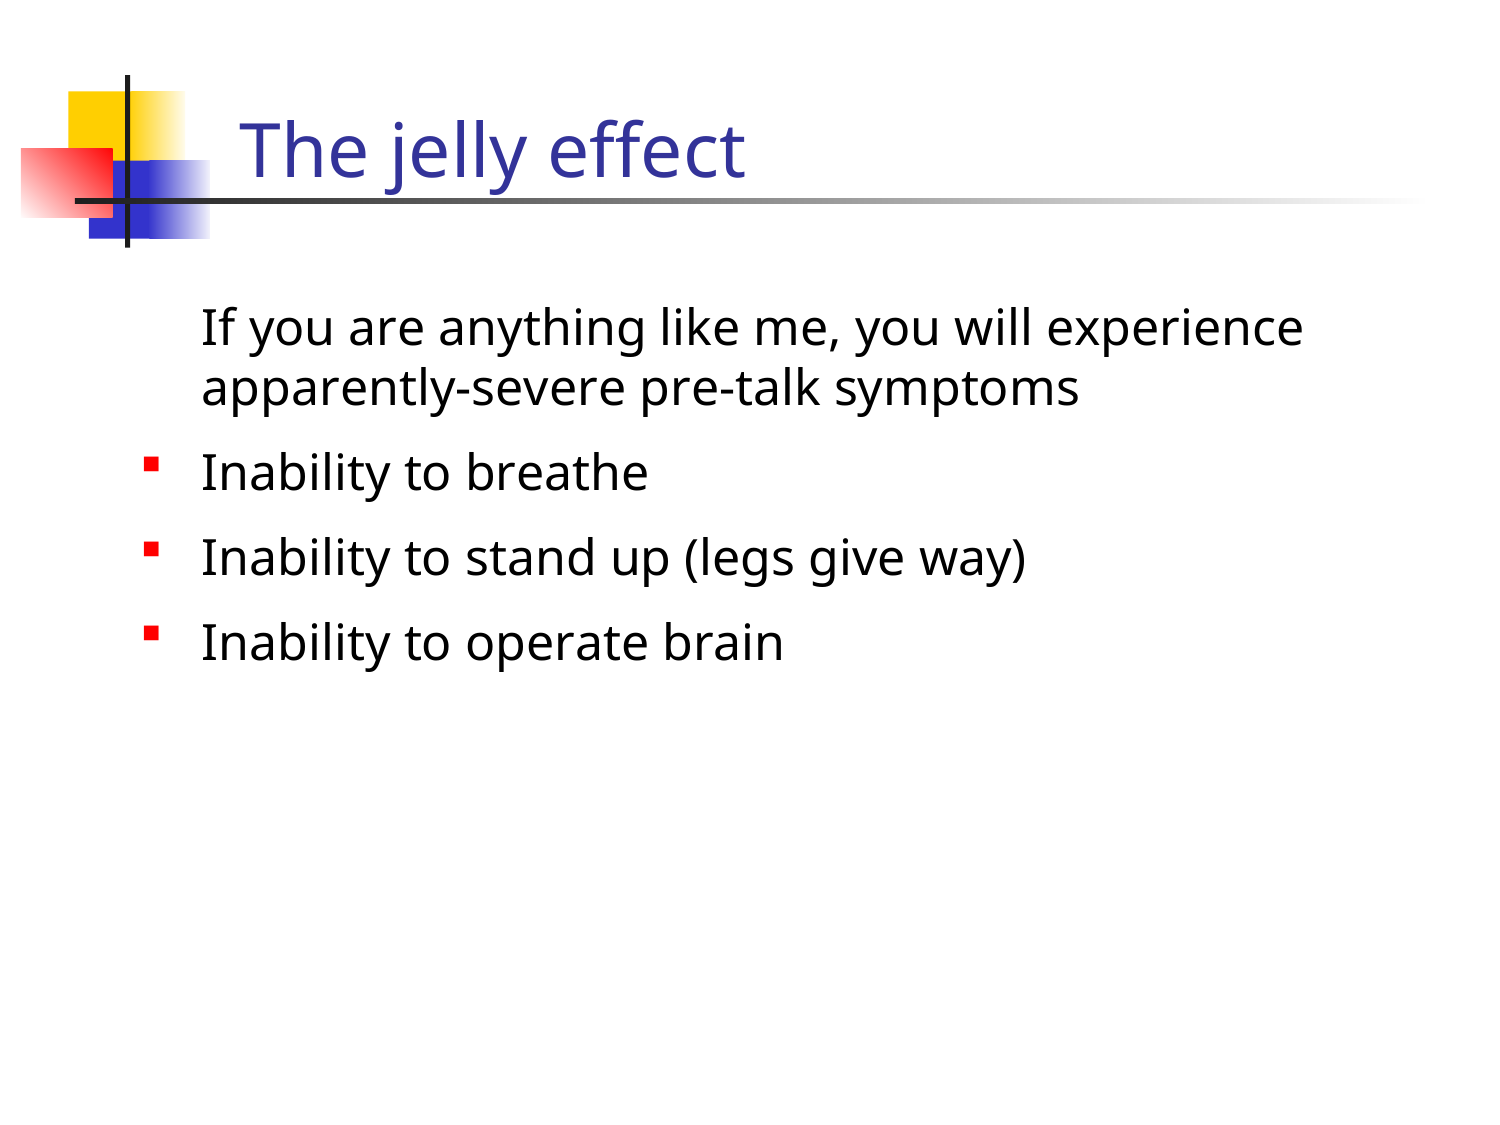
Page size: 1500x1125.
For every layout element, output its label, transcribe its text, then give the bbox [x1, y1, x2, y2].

text_box If you are anything like me, you will experience apparently-severe pre-talk symptoms Inability to breathe Inability to stand up (legs give way)‏ Inability to operate brain [124, 287, 1351, 678]
title The jelly effect [224, 12, 1500, 200]
